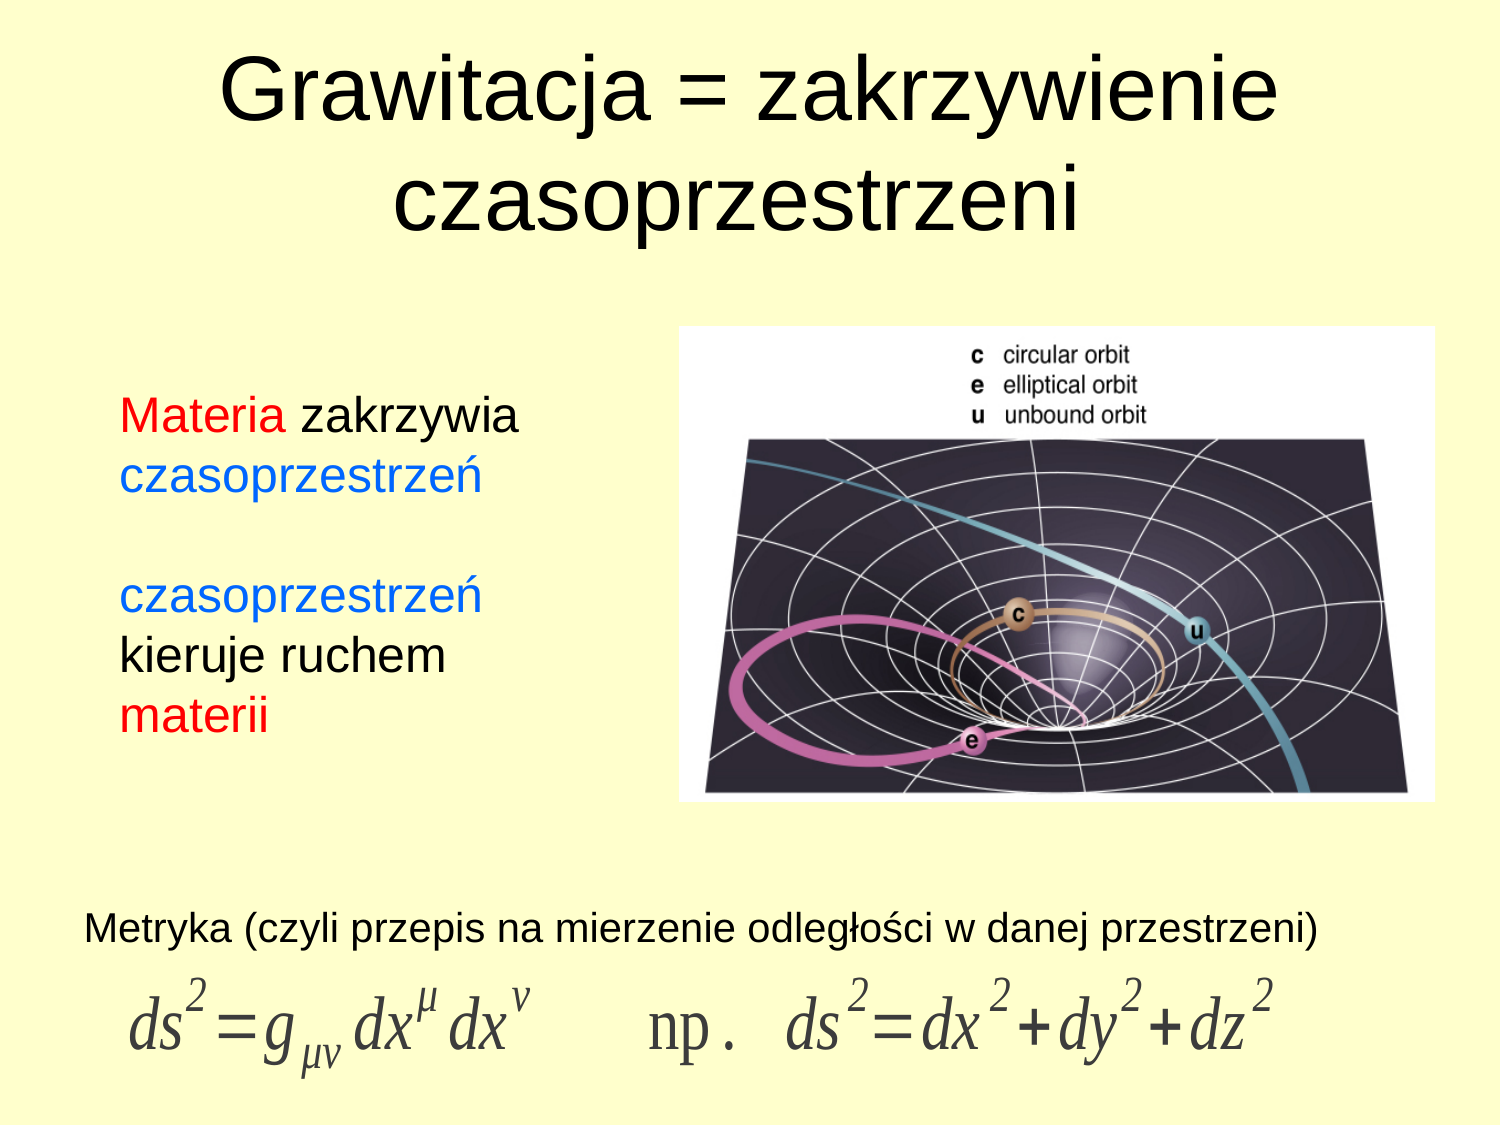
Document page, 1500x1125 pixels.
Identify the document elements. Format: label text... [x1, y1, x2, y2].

title Grawitacja = zakrzywienie czasoprzestrzeni [75, 21, 1426, 257]
chart [112, 959, 1294, 1080]
text_box Metryka (czyli przepis na mierzenie odległości w danej przestrzeni) [68, 893, 1335, 959]
picture [679, 326, 1436, 802]
text_box Materia zakrzywia czasoprzestrzeń czasoprzestrzeń kieruje ruchem materii [104, 374, 549, 751]
